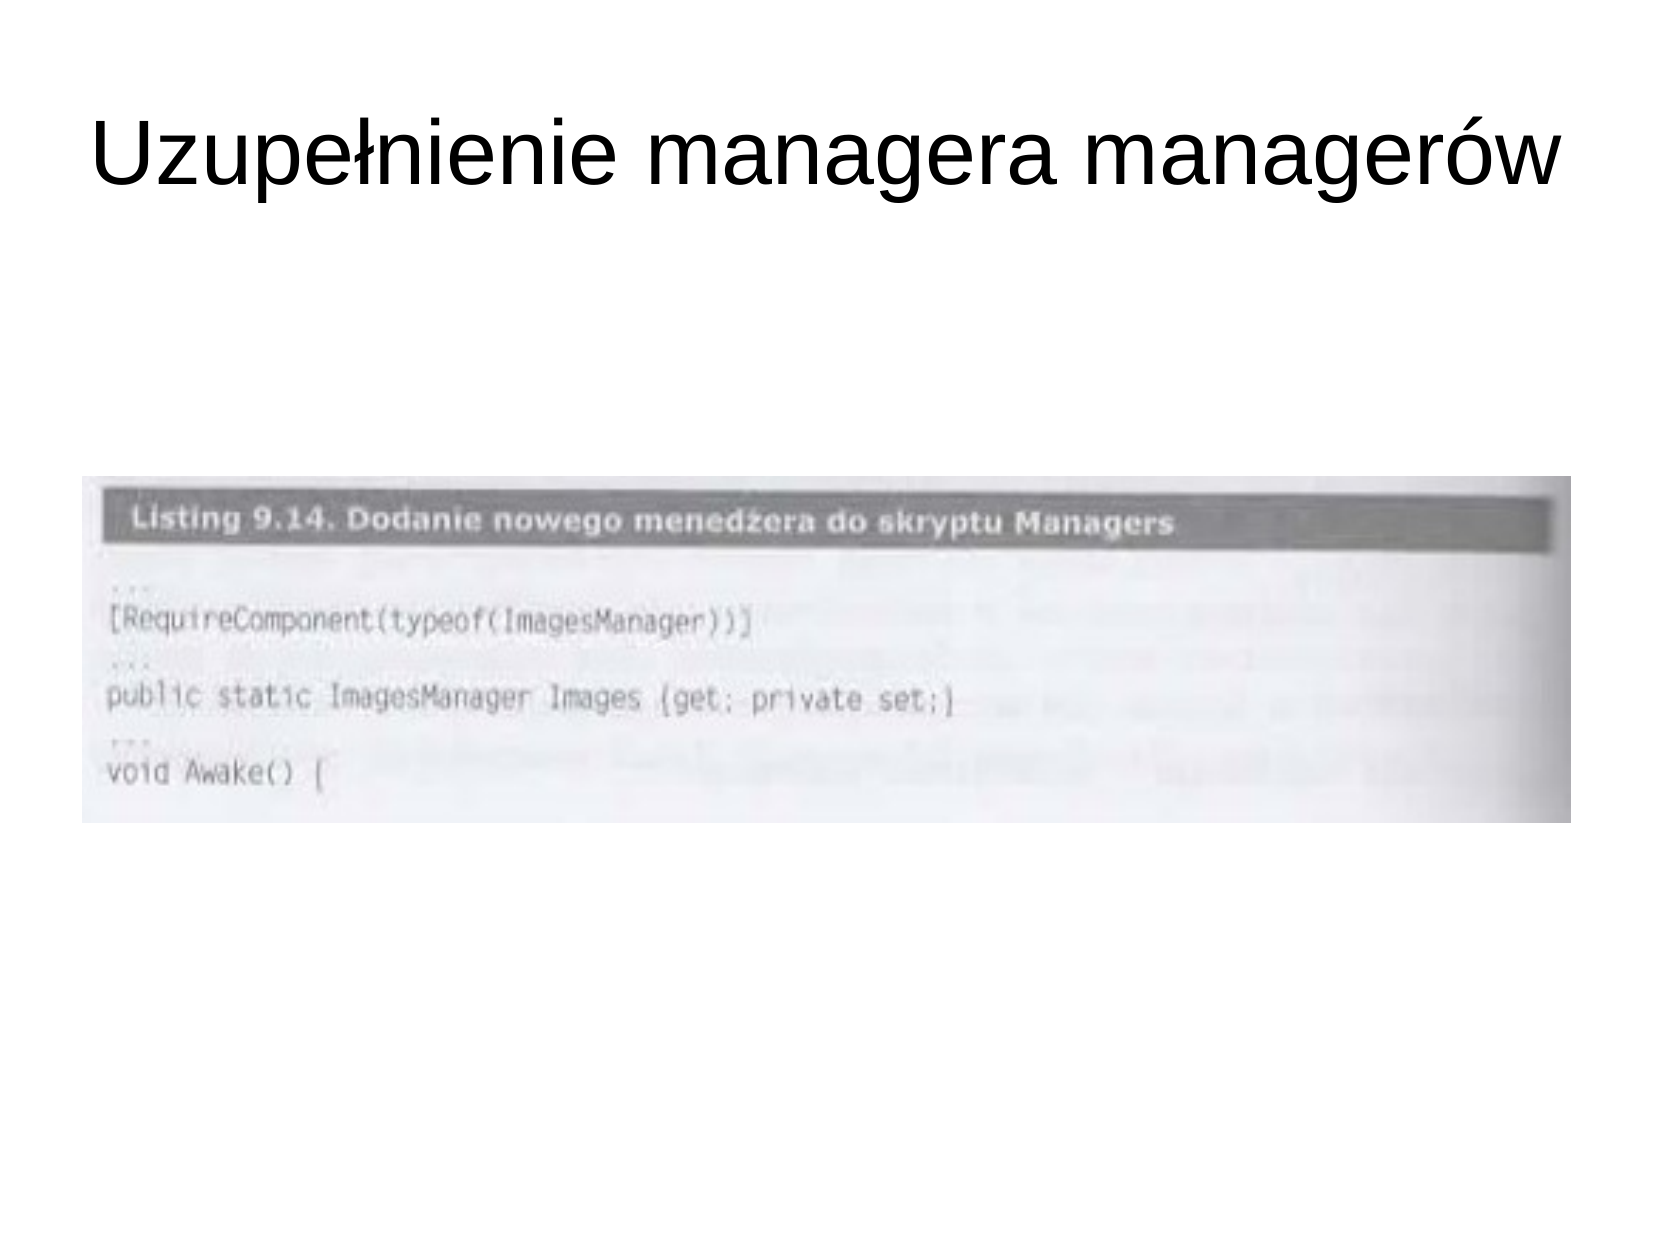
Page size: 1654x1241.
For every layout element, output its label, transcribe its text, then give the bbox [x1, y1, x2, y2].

title Uzupełnienie managera managerów [82, 49, 1571, 257]
picture [82, 476, 1571, 823]
